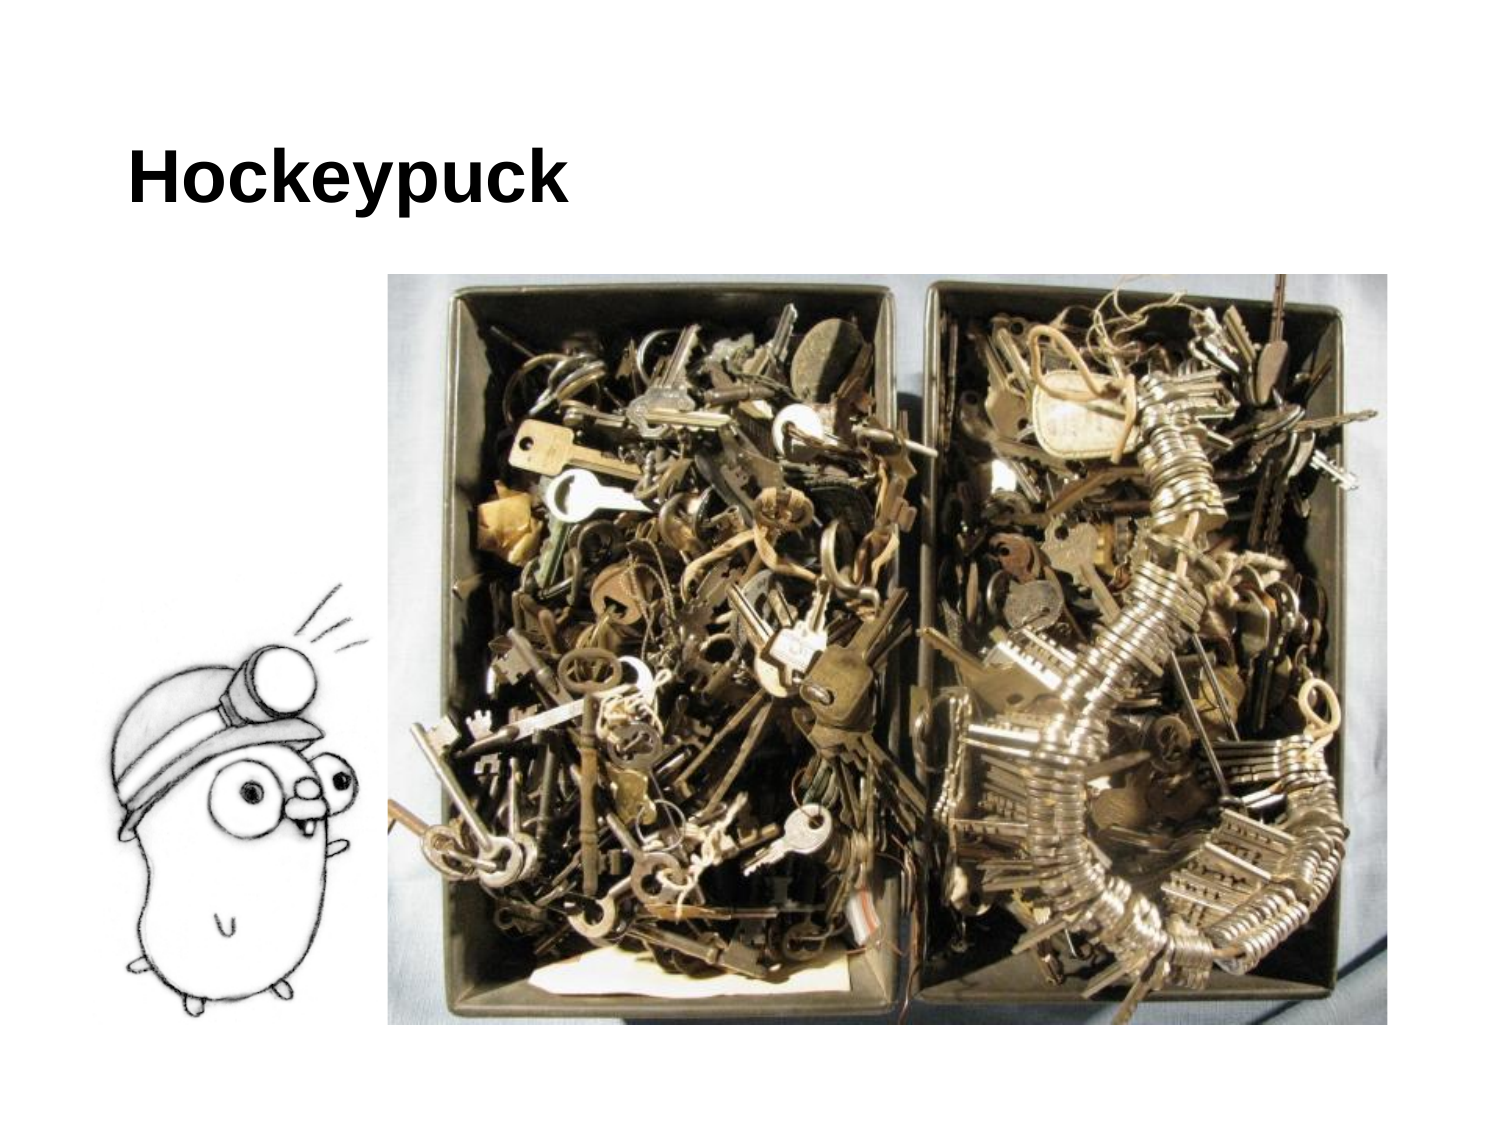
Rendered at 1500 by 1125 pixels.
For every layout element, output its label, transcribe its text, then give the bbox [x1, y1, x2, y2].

text_box [387, 274, 1388, 1025]
text_box [92, 572, 379, 1025]
title Hockeypuck [75, 45, 1425, 233]
